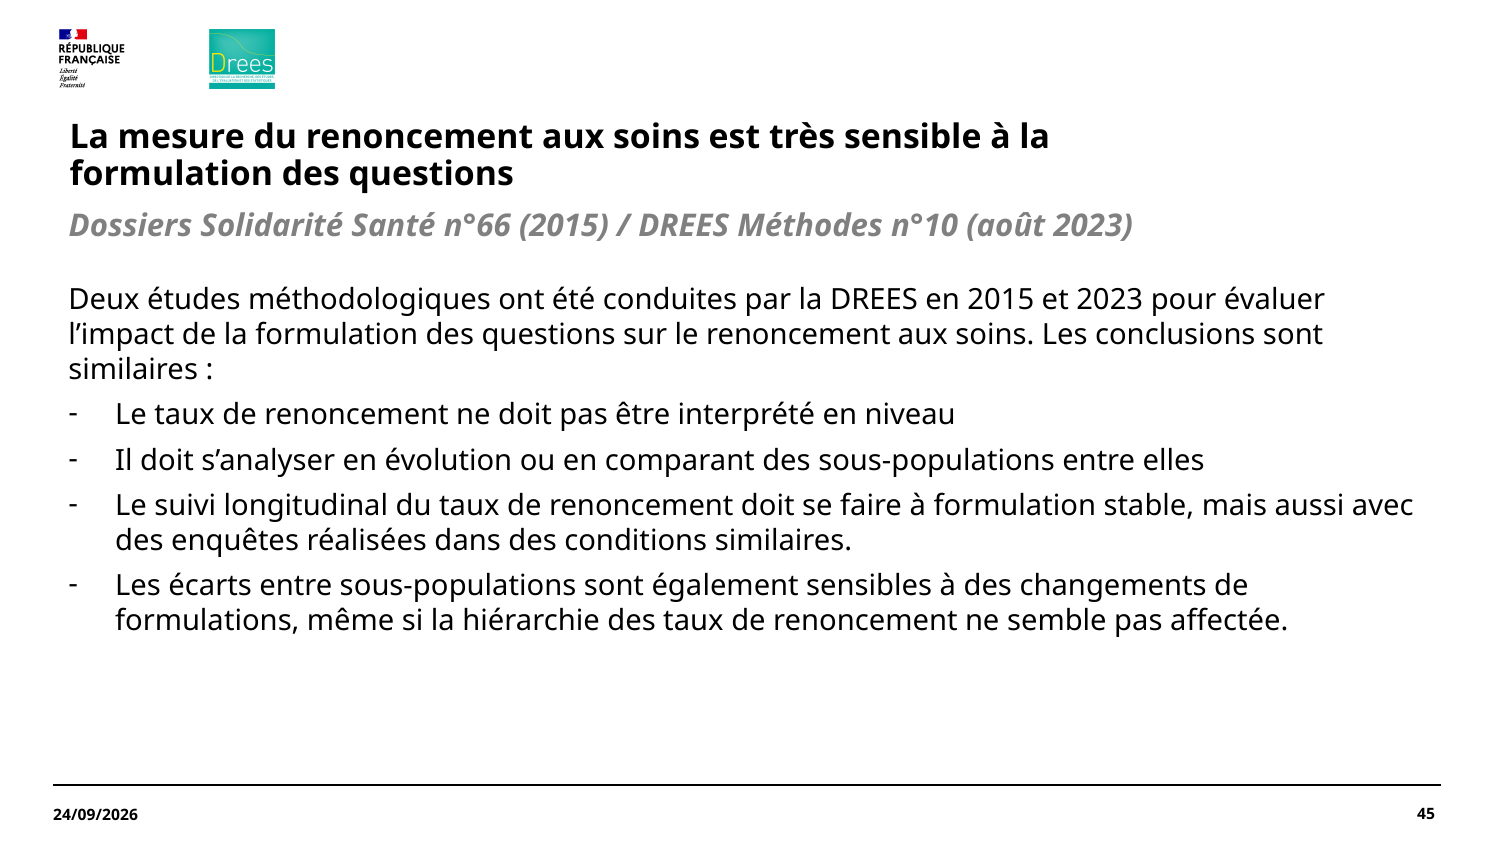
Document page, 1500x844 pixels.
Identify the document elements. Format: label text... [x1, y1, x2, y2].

picture [47, 17, 136, 107]
list Deux études méthodologiques ont été conduites par la DREES en 2015 et 2023 pour évaluer l’impact de la formulation des questions sur le renoncement aux soins. Les conclusions sont similaires : Le taux de renoncement ne doit pas être interprété en niveau Il doit s’analyser en évolution ou en comparant des sous-populations entre elles Le suivi longitudinal du taux de renoncement doit se faire à formulation stable, mais aussi avec des enquêtes réalisées dans des conditions similaires. Les écarts entre sous-populations sont également sensibles à des changements de formulations, même si la hiérarchie des taux de renoncement ne semble pas affectée. [53, 280, 1436, 753]
picture [209, 29, 275, 89]
slide_number 25/11/2024 [53, 787, 246, 844]
list Dossiers Solidarité Santé n°66 (2015) / DREES Méthodes n°10 (août 2023) [53, 204, 1436, 245]
title La mesure du renoncement aux soins est très sensible à la formulation des questions [53, 112, 1436, 201]
